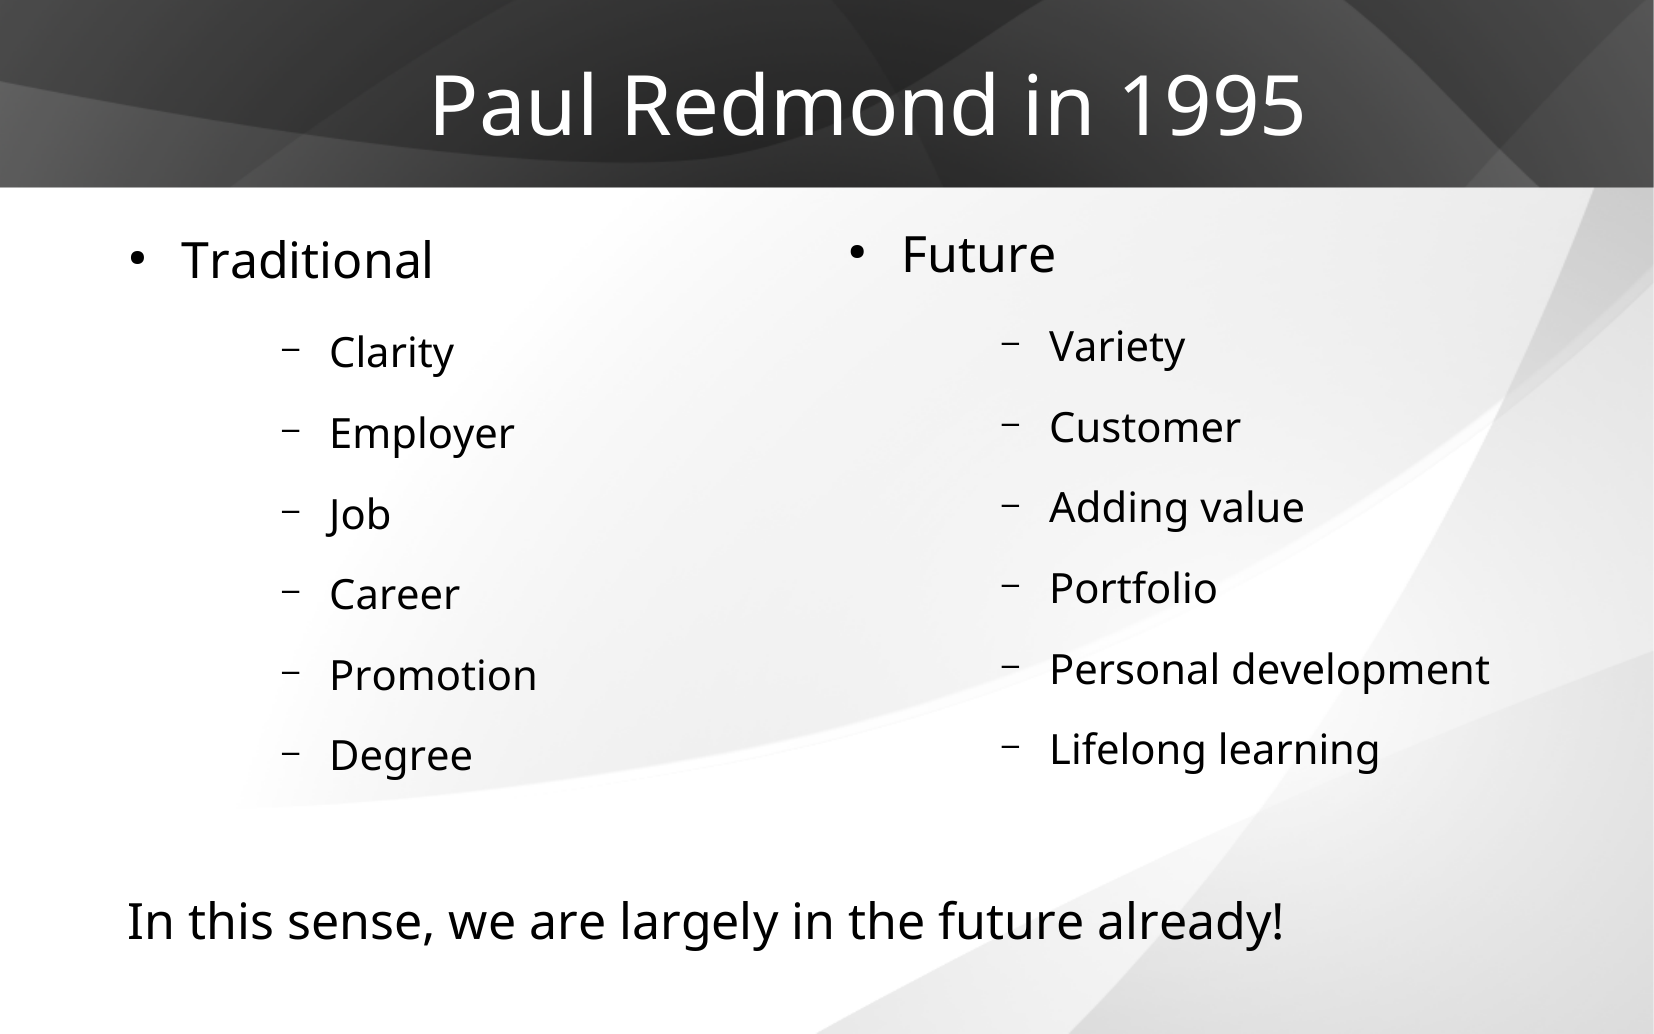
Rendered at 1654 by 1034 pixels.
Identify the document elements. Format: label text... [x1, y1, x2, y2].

list Future Variety Customer Adding value Portfolio Personal development Lifelong learning [812, 219, 1638, 895]
text_box In this sense, we are largely in the future already! [112, 879, 1501, 976]
list Traditional Clarity Employer Job Career Promotion Degree [93, 225, 752, 901]
title Paul Redmond in 1995 [124, 0, 1613, 208]
picture [0, 0, 1654, 1034]
